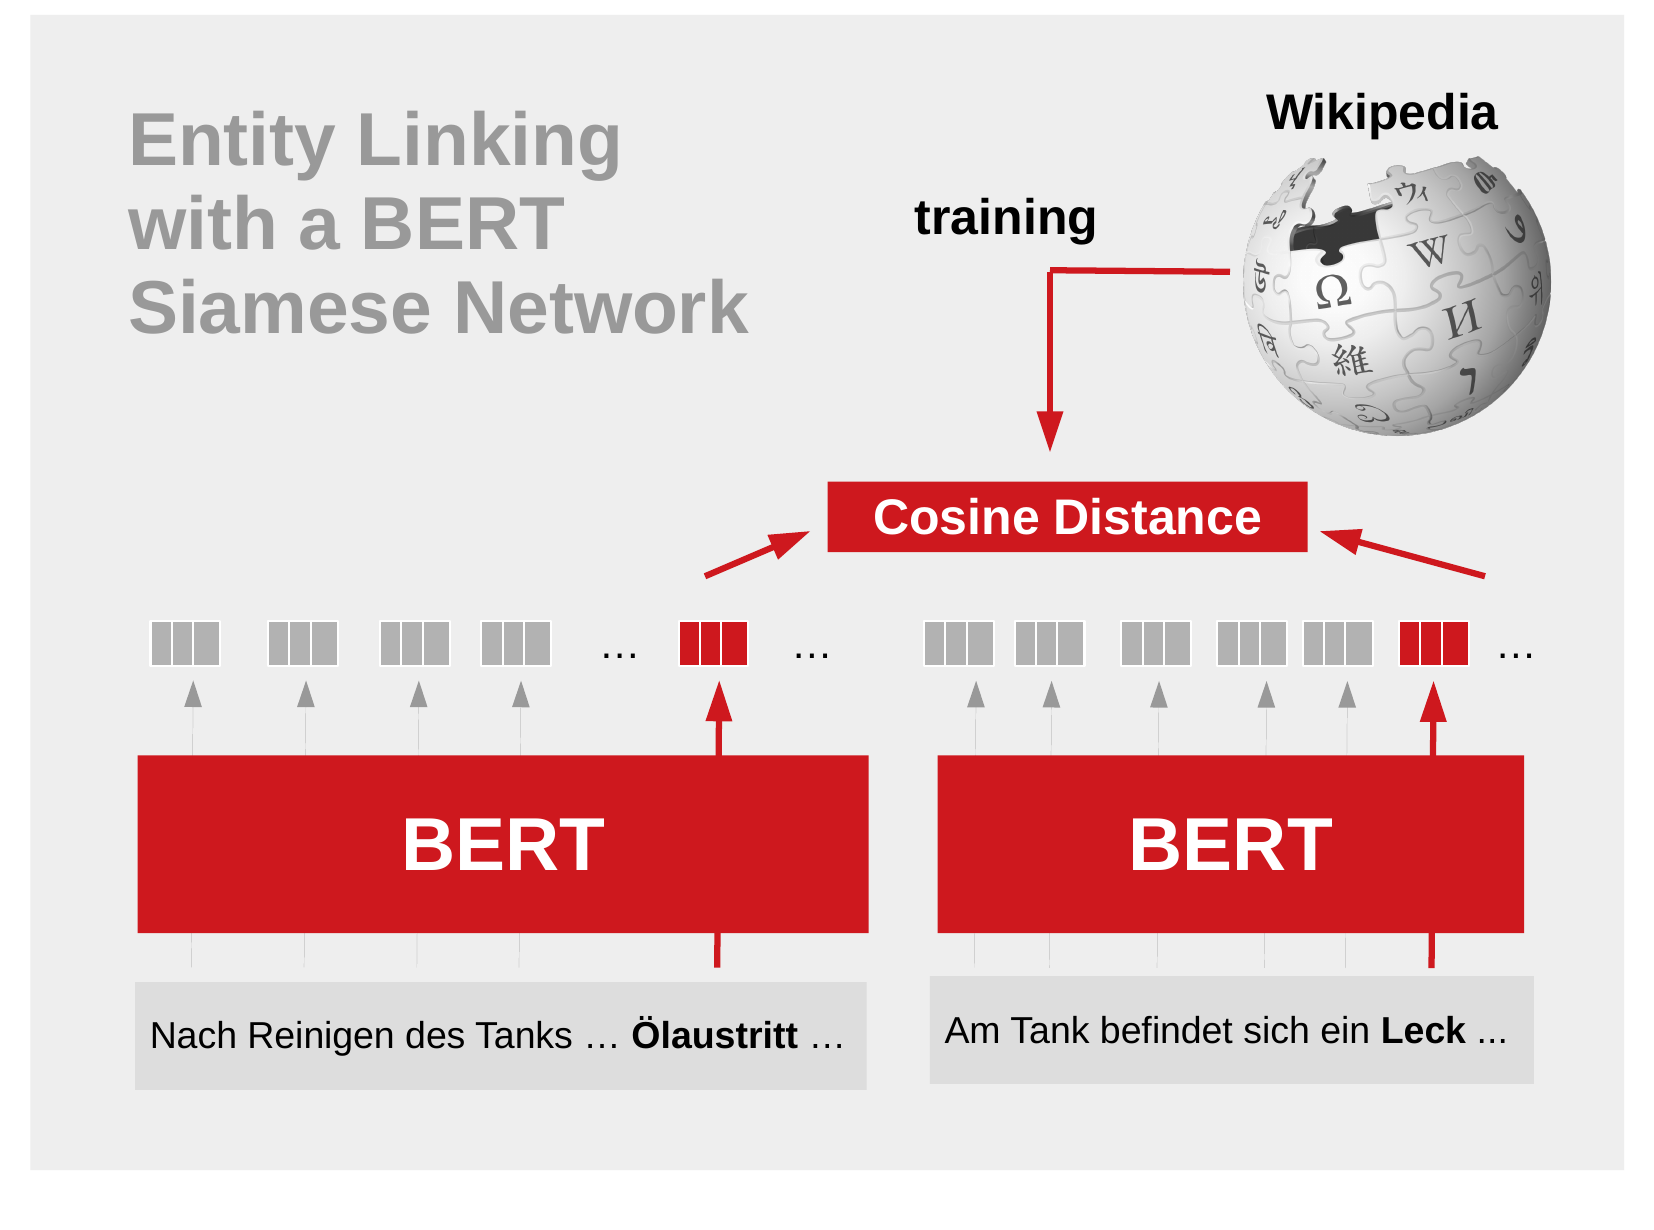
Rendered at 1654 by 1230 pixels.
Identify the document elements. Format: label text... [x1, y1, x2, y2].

text_box [1398, 620, 1469, 666]
text_box [150, 620, 221, 666]
picture [1239, 138, 1555, 455]
text_box Nach Reinigen des Tanks … Ölaustritt … [135, 982, 867, 1090]
text_box Cosine Distance [827, 481, 1308, 553]
text_box training [900, 181, 1116, 253]
text_box … [1480, 613, 1546, 676]
text_box [924, 620, 994, 666]
text_box [267, 620, 338, 666]
text_box [1121, 620, 1192, 666]
text_box [379, 620, 450, 666]
text_box BERT [137, 755, 869, 934]
text_box Entity Linking with a BERT Siamese Network [30, 14, 1625, 1171]
text_box [481, 620, 552, 666]
text_box [1217, 620, 1288, 666]
text_box [1014, 620, 1085, 666]
text_box … [776, 613, 841, 675]
text_box … [584, 613, 649, 675]
text_box Wikipedia [1251, 76, 1561, 204]
text_box Am Tank befindet sich ein Leck ... [929, 976, 1534, 1084]
text_box BERT [937, 755, 1525, 934]
text_box [1302, 620, 1373, 666]
text_box [678, 620, 749, 666]
